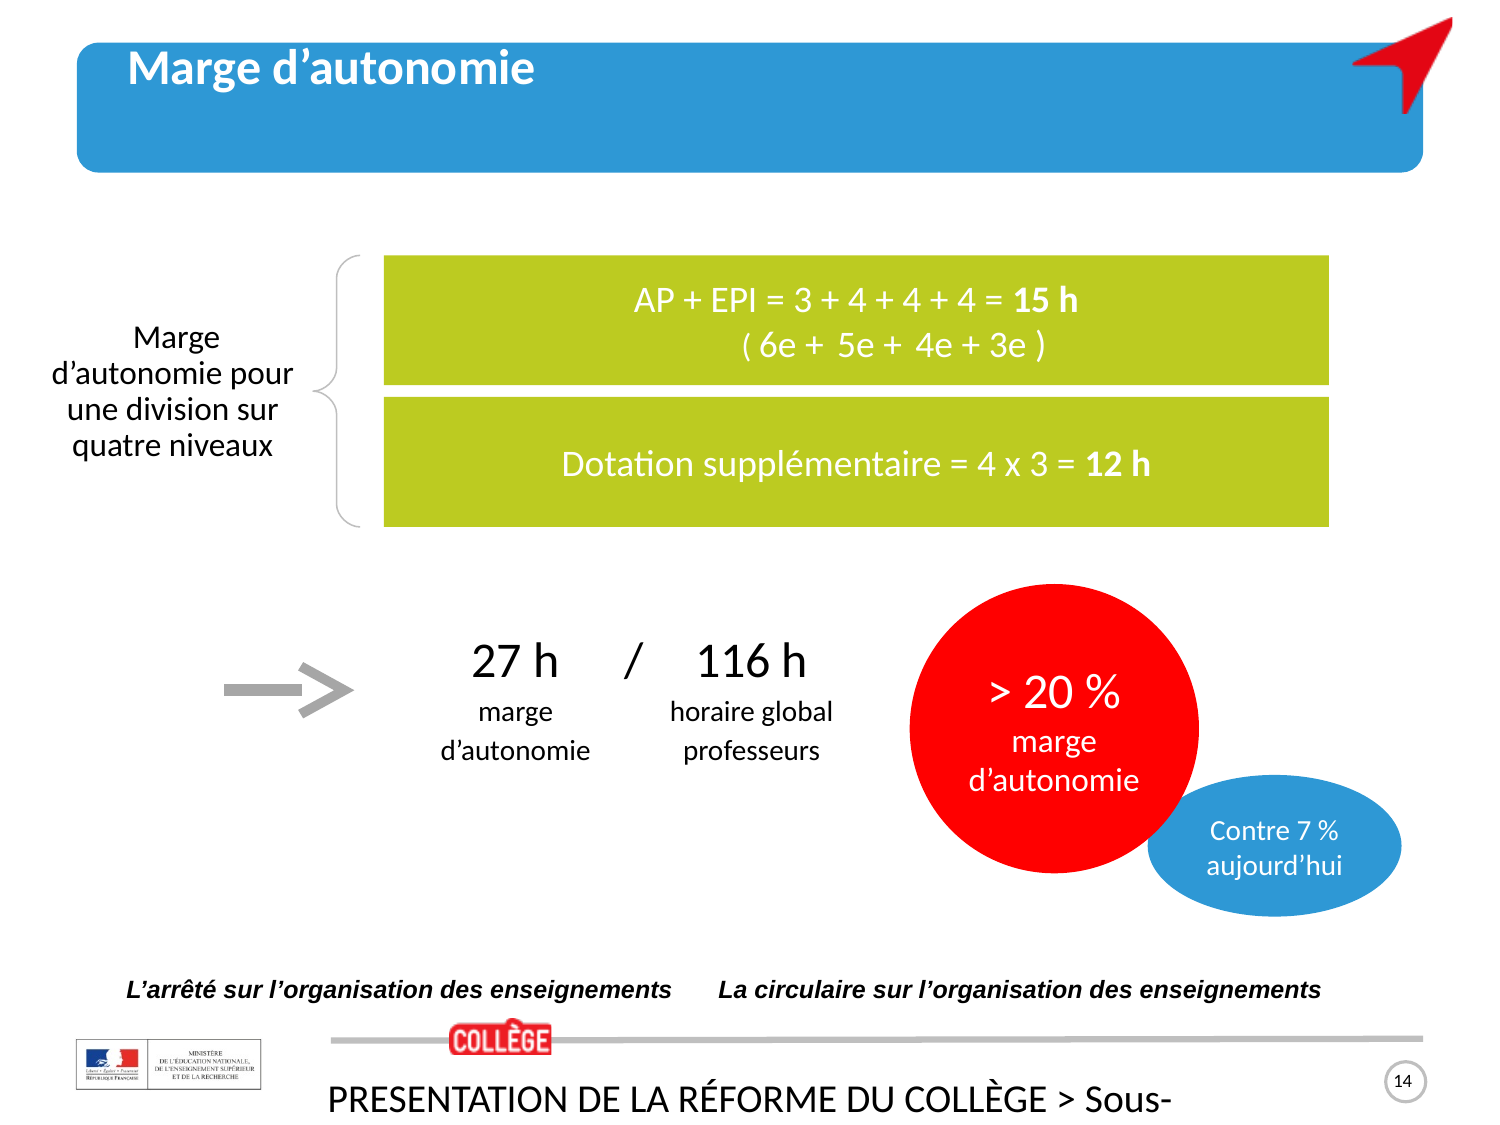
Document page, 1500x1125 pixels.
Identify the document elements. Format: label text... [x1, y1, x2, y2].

picture [74, 1037, 263, 1091]
text_box > 20 % marge d’autonomie [916, 583, 1199, 874]
text_box L’arrêté sur l’organisation des enseignements [111, 965, 689, 1011]
text_box Dotation supplémentaire = 4 x 3 = 12 h [383, 396, 1329, 527]
text_box AP + EPI = 3 + 4 + 4 + 4 = 15 h ( 6e + 5e + 4e + 3e ) [383, 255, 1329, 386]
text_box Contre 7 % aujourd’hui [1147, 774, 1402, 917]
text_box La circulaire sur l’organisation des enseignements [703, 965, 1339, 1011]
text_box Marge d’autonomie pour une division sur quatre niveaux [29, 312, 317, 472]
title Marge d’autonomie [112, 26, 1424, 181]
text_box 27 h / 116 h marge horaire global d’autonomie professeurs [383, 627, 916, 775]
